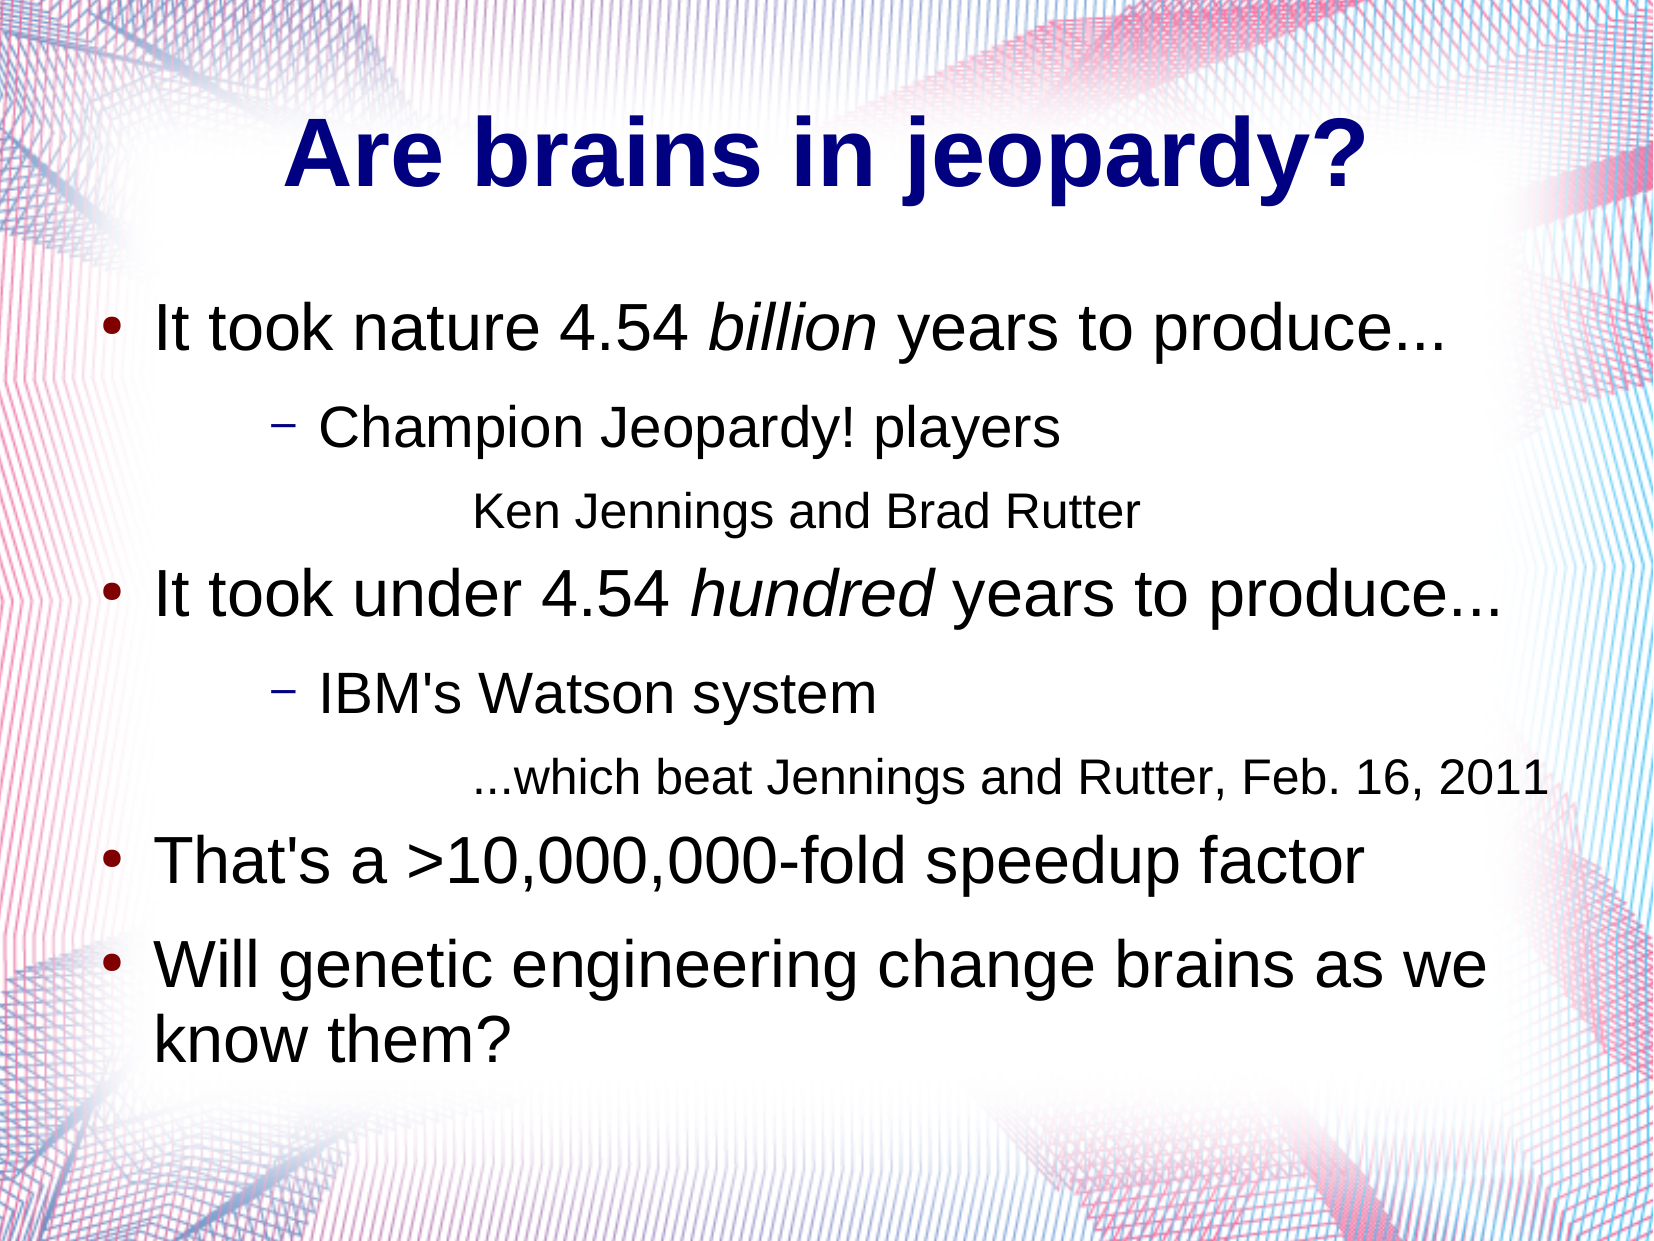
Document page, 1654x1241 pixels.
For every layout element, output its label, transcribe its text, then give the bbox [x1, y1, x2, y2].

picture [0, 0, 1654, 1241]
list It took nature 4.54 billion years to produce... Champion Jeopardy! players Ken Jennings and Brad Rutter It took under 4.54 hundred years to produce... IBM's Watson system ...which beat Jennings and Rutter, Feb. 16, 2011 That's a >10,000,000-fold speedup factor Will genetic engineering change brains as we know them? [82, 290, 1571, 1181]
title Are brains in jeopardy? [82, 49, 1571, 257]
